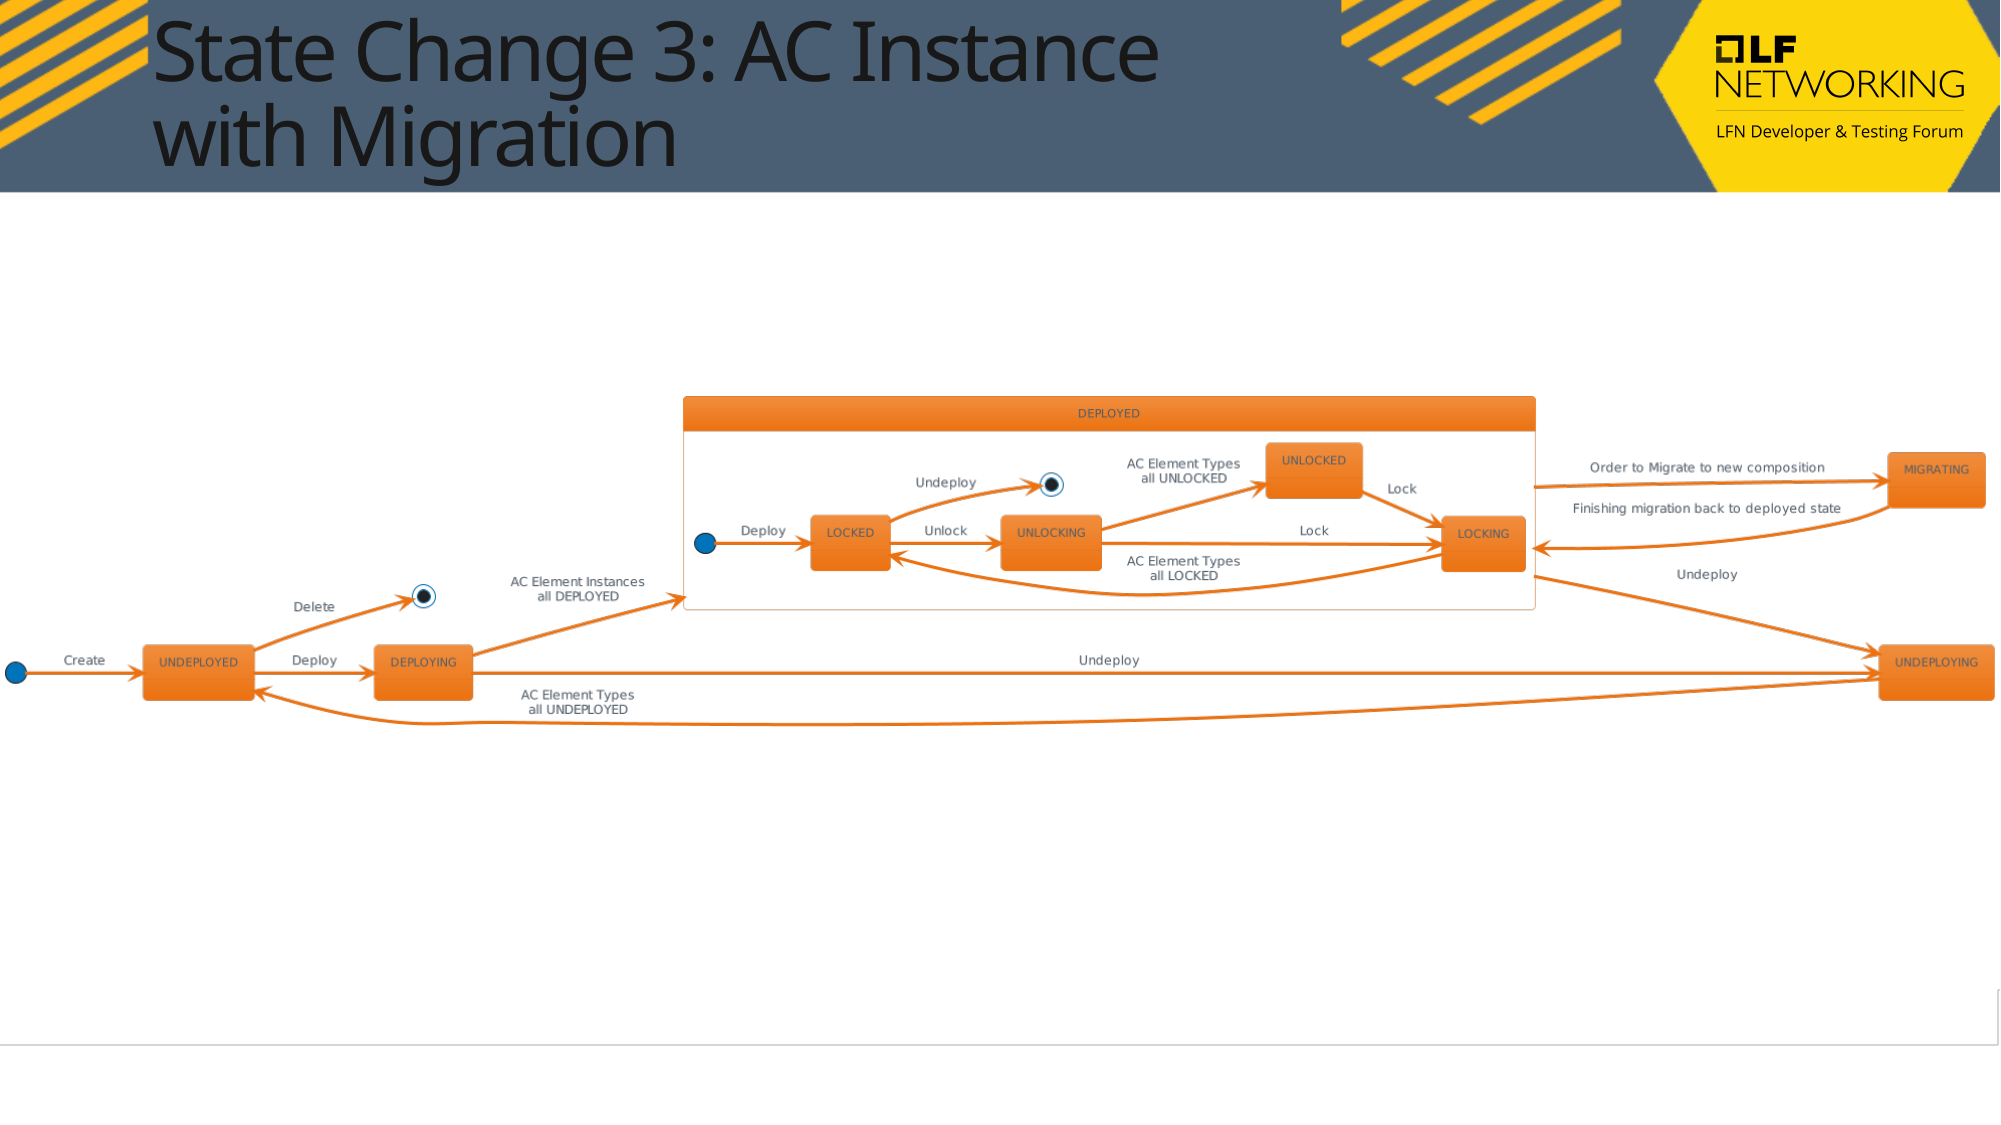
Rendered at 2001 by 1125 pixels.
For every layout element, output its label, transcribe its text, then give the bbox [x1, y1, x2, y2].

picture [0, 0, 2000, 1047]
title State Change 3: AC Instance with Migration [137, 5, 1655, 191]
